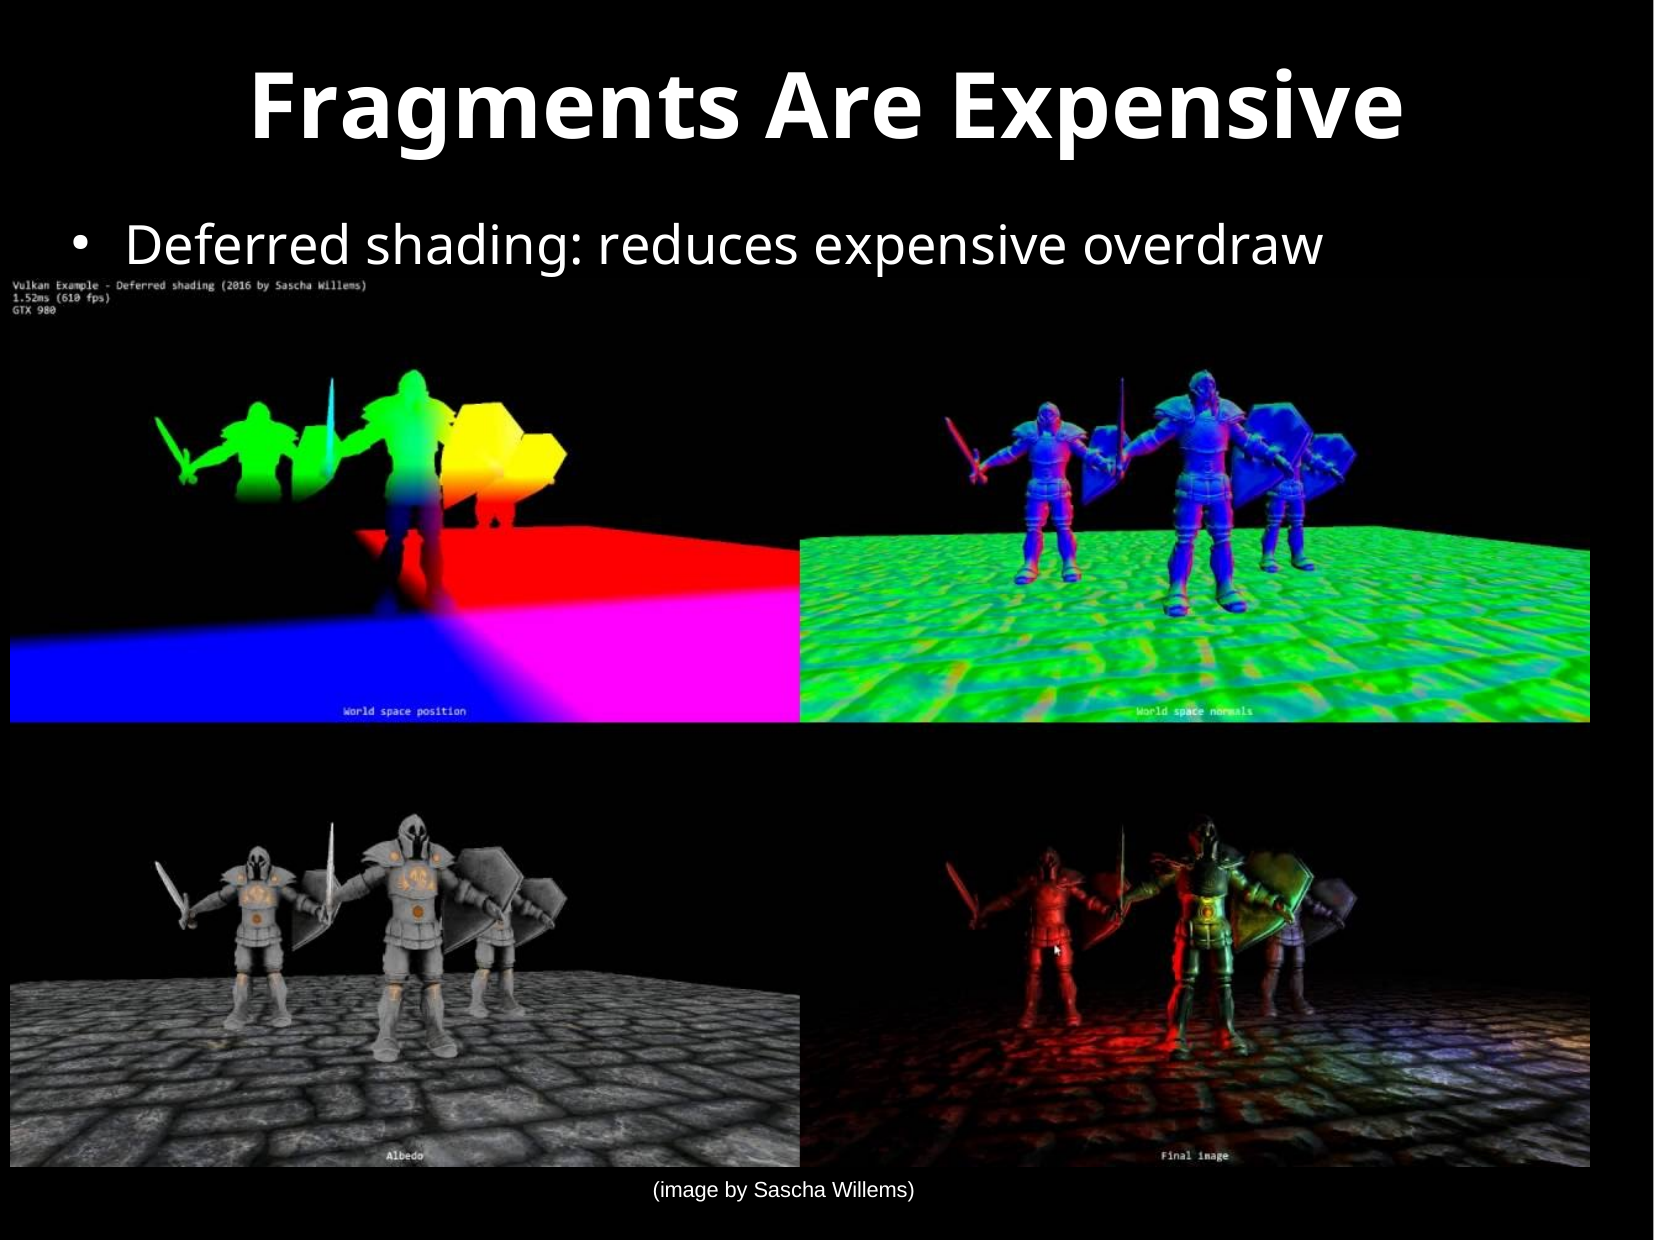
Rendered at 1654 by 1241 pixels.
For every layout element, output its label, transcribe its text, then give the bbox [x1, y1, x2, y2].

title Fragments Are Expensive [0, 0, 1654, 207]
picture [10, 278, 1590, 1167]
list Deferred shading: reduces expensive overdraw [53, 206, 1595, 1061]
text_box (image by Sascha Willems) [637, 1169, 993, 1209]
